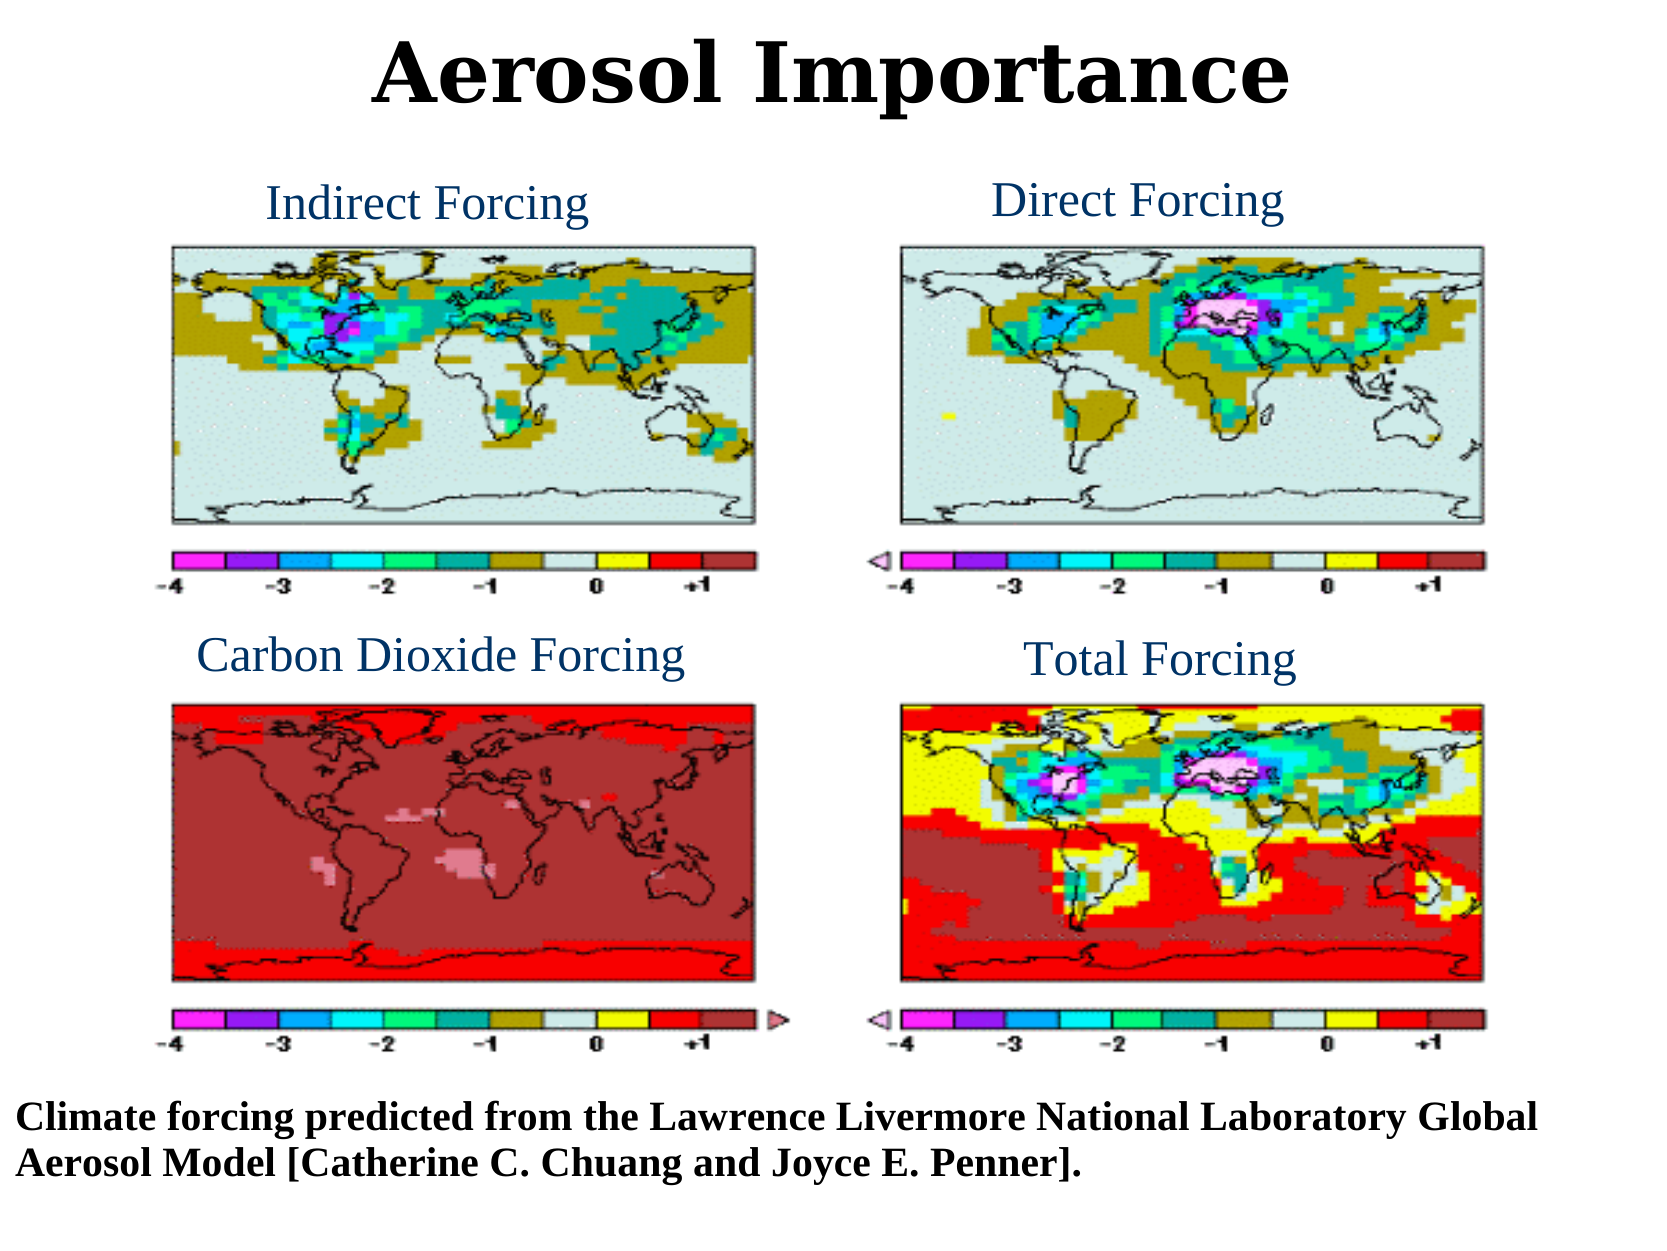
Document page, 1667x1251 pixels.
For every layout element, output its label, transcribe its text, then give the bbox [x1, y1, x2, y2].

text_box Total Forcing [924, 623, 1396, 694]
picture [131, 141, 1519, 1075]
text_box Climate forcing predicted from the Lawrence Livermore National Laboratory Global Aerosol Model [Catherine C. Chuang and Joyce E. Penner]. [0, 1085, 1667, 1194]
text_box Direct Forcing [896, 165, 1380, 236]
text_box Aerosol Importance [0, 5, 1667, 141]
text_box Indirect Forcing [179, 167, 676, 239]
text_box Carbon Dioxide Forcing [181, 619, 852, 690]
